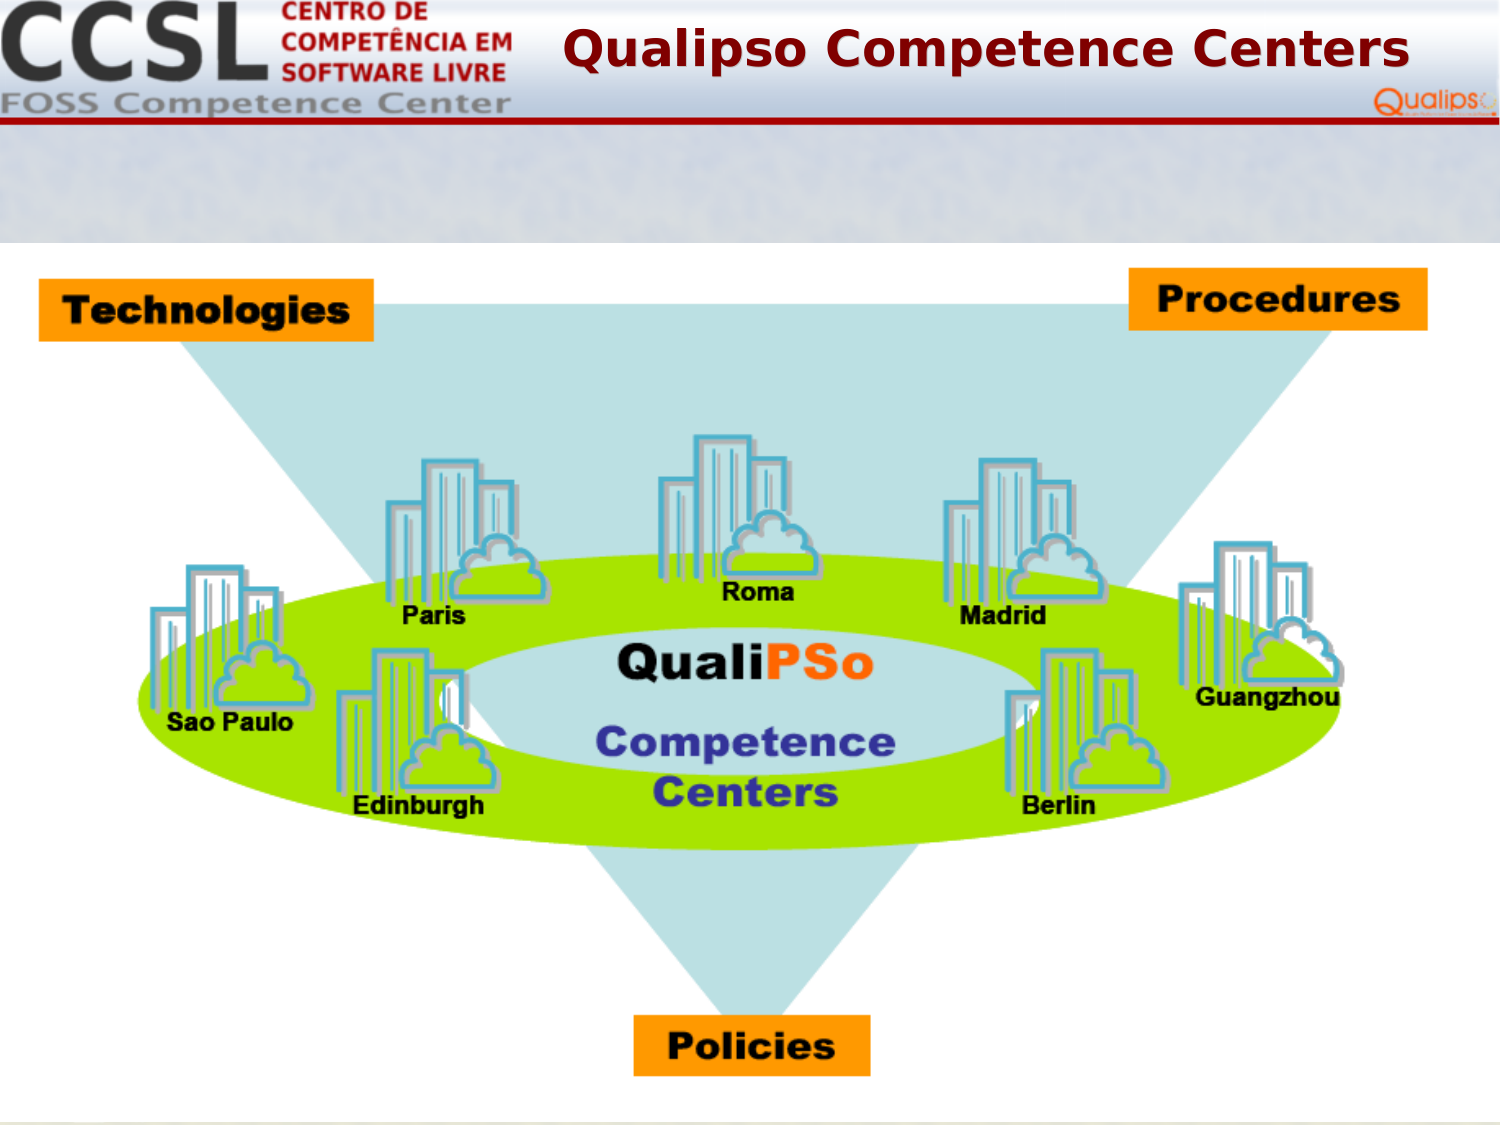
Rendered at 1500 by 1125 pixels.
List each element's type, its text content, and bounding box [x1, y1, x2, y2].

picture [0, 0, 1500, 1125]
title Qualipso Competence Centers [555, 16, 1420, 83]
